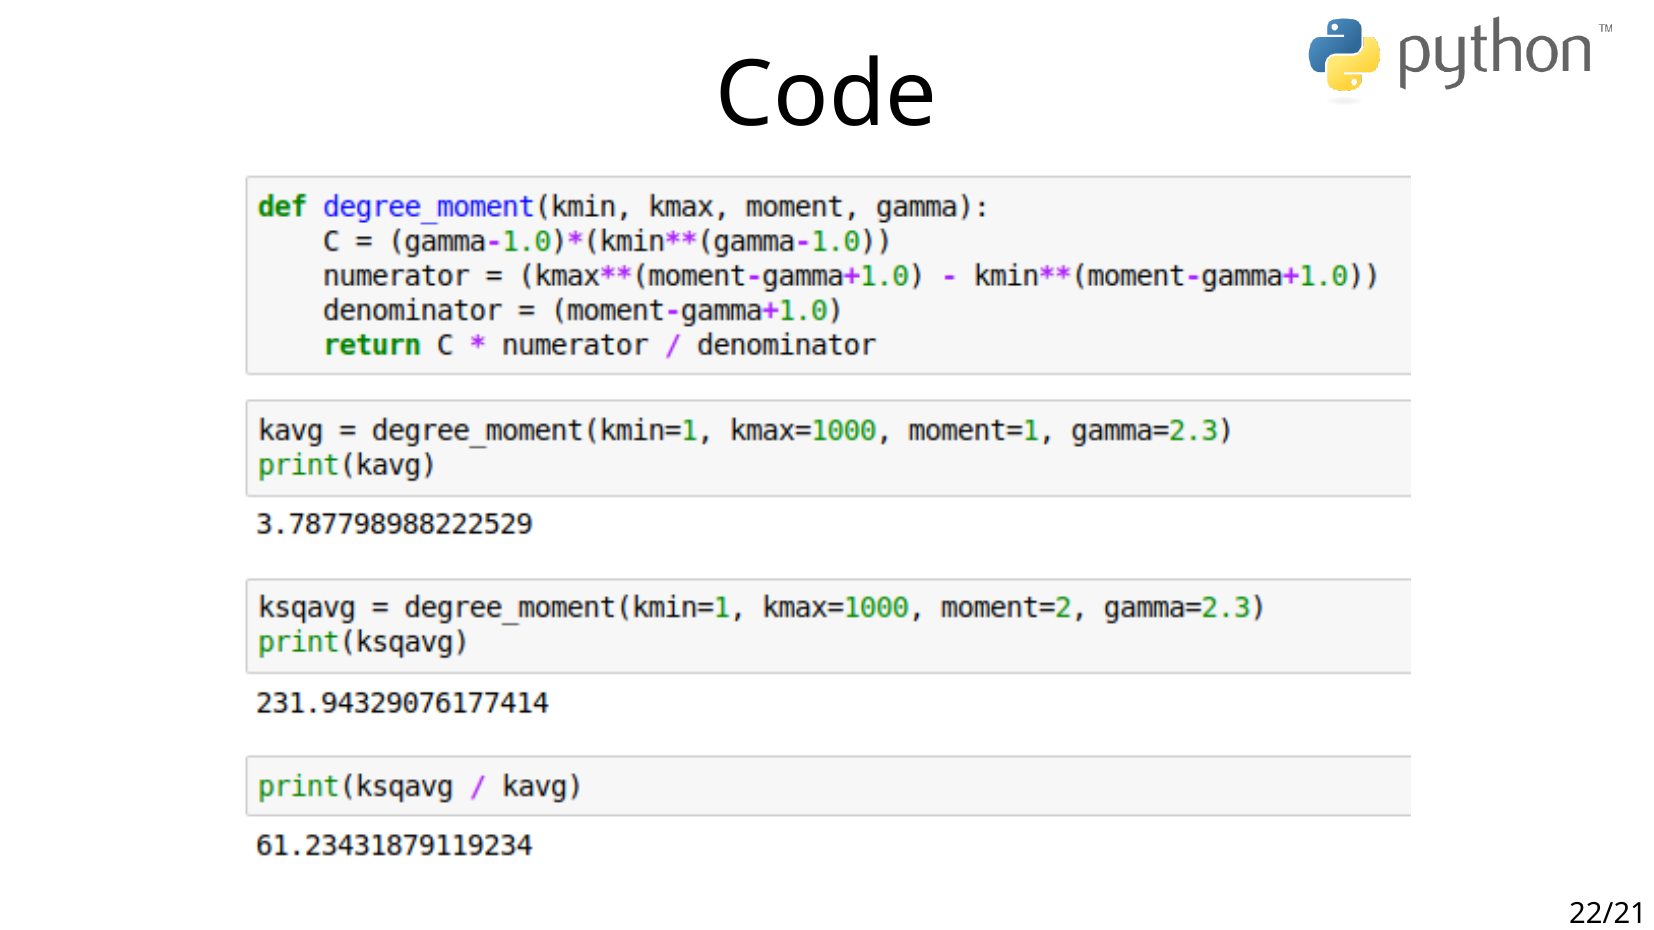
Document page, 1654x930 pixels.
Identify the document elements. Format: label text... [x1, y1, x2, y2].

picture [242, 164, 1411, 882]
title Code [82, 25, 1571, 155]
picture [1305, 14, 1636, 113]
